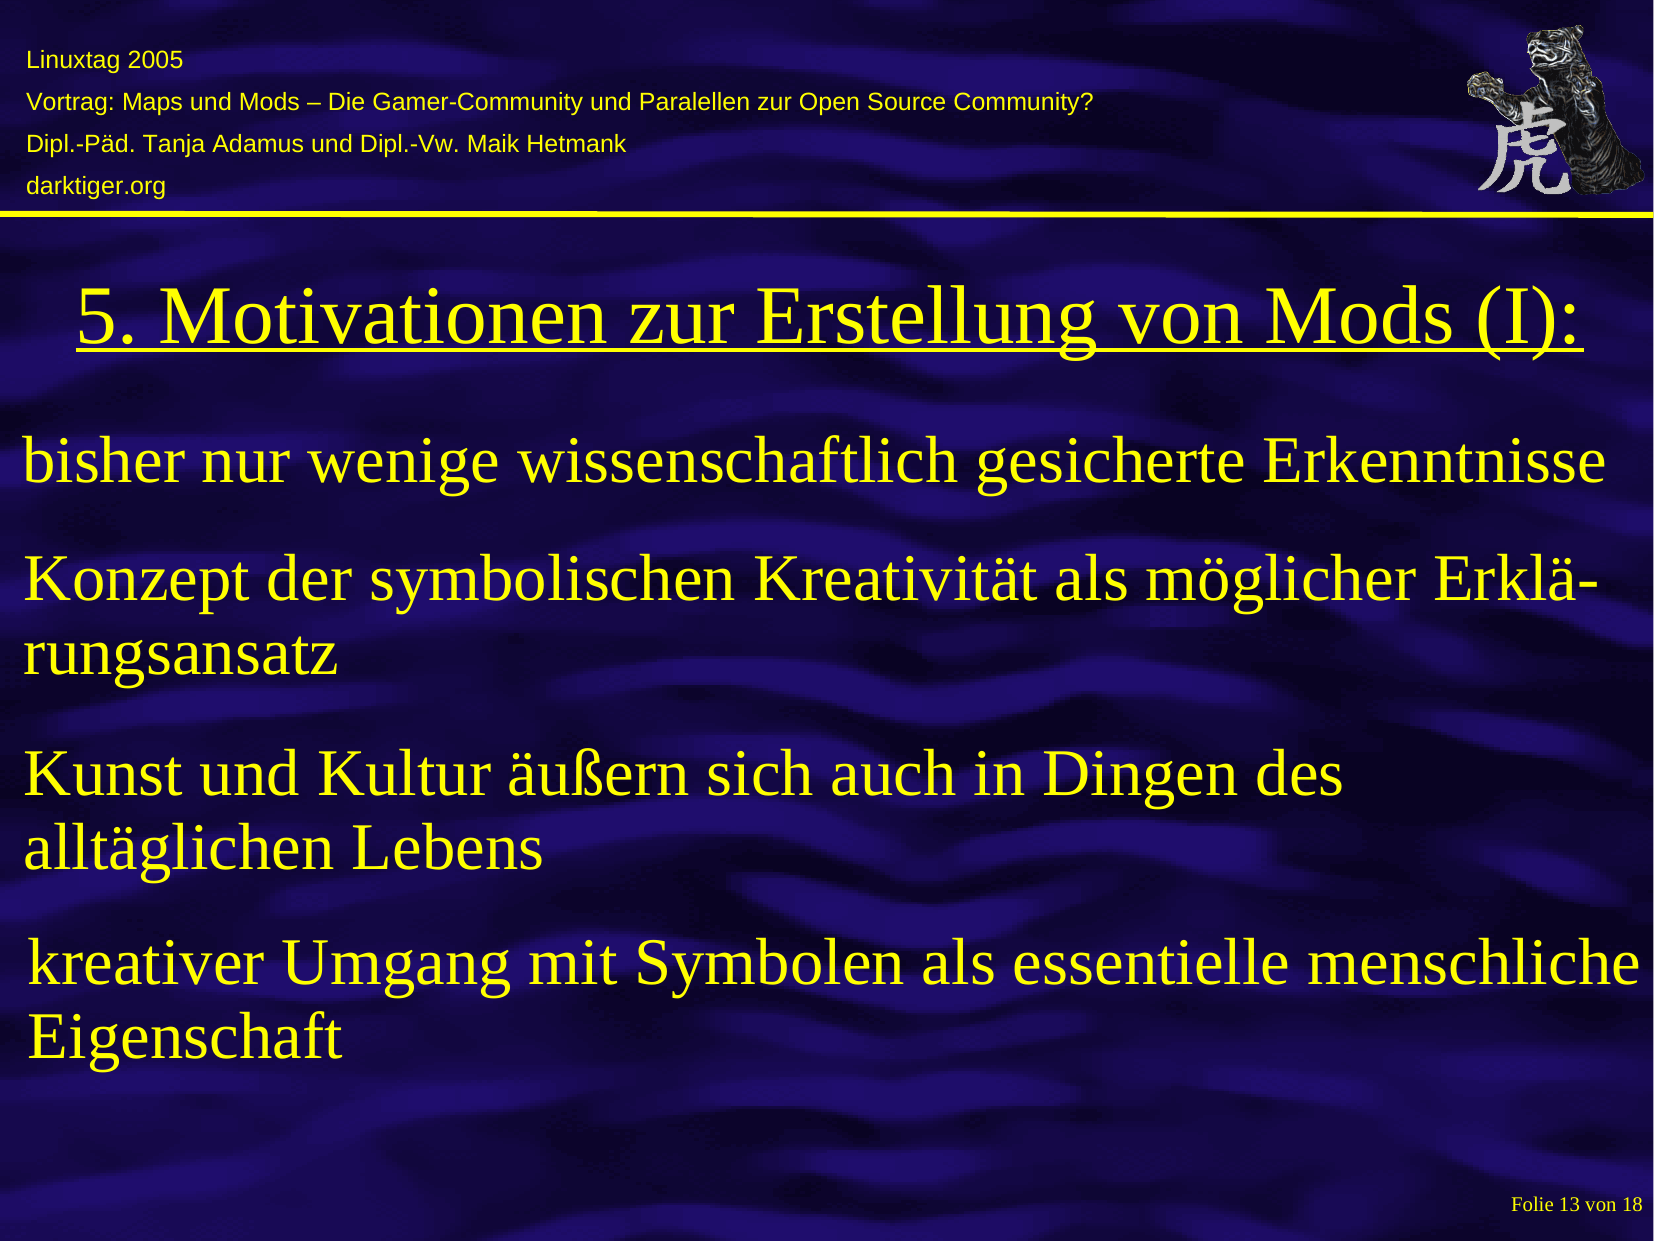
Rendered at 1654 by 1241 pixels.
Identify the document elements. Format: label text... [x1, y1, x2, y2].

picture [0, 217, 1654, 1241]
text_box kreativer Umgang mit Symbolen als essentielle menschliche Eigenschaft [27, 925, 1648, 1074]
text_box Folie 13 von 18 [1510, 1193, 1643, 1217]
text_box Konzept der symbolischen Kreativität als möglicher Erklä- rungsansatz [23, 541, 1603, 690]
text_box 5. Motivationen zur Erstellung von Mods (I): [75, 268, 1584, 362]
text_box bisher nur wenige wissenschaftlich gesicherte Erkenntnisse [22, 423, 1638, 523]
picture [0, 0, 1654, 211]
text_box Kunst und Kultur äußern sich auch in Dingen des alltäglichen Lebens [23, 736, 1404, 885]
text_box Linuxtag 2005 Vortrag: Maps und Mods – Die Gamer-Community und Paralellen zur Open Source Community? Dipl.-Päd. Tanja Adamus und Dipl.-Vw. Maik Hetmank darktiger.org [26, 31, 1097, 186]
